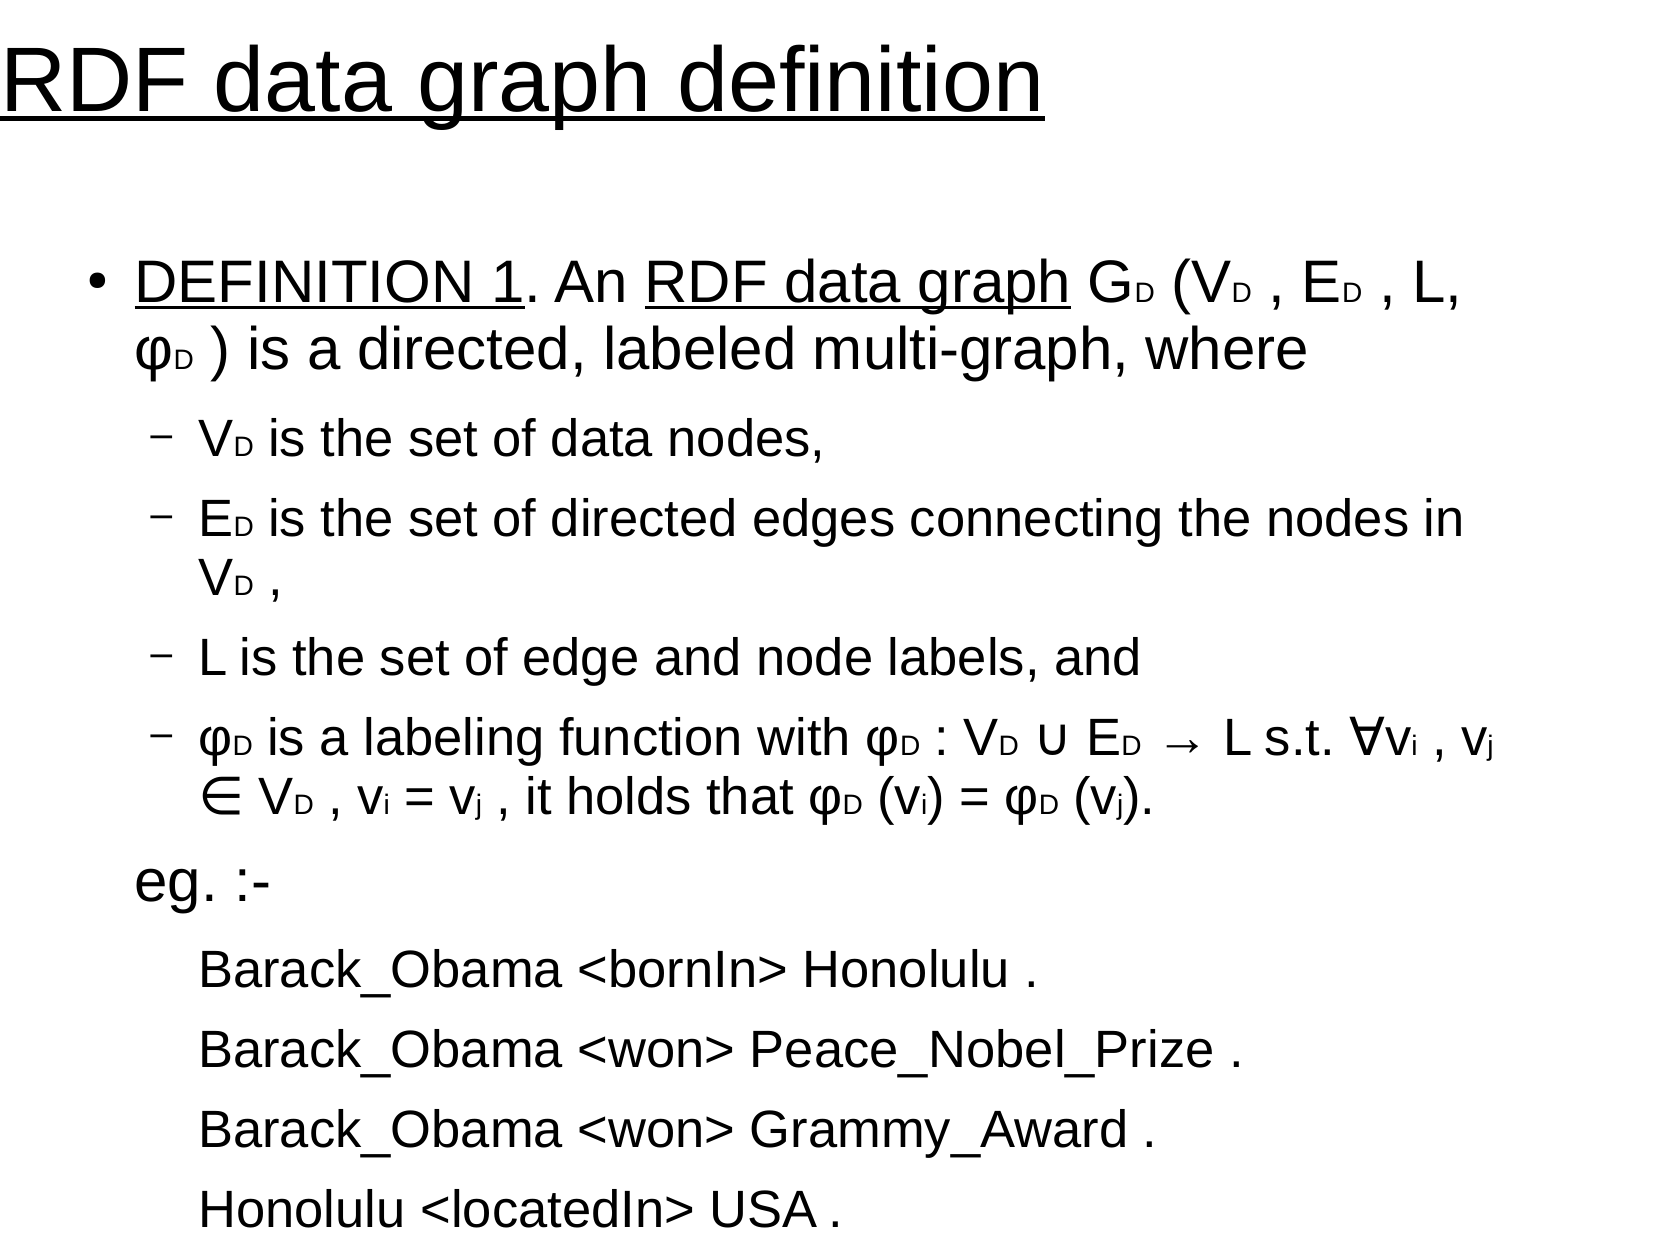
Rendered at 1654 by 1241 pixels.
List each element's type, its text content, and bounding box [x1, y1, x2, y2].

title RDF data graph definition [0, 5, 1654, 154]
list DEFINITION 1. An RDF data graph GD (VD , ED , L, φD ) is a directed, labeled multi-graph, where VD is the set of data nodes, ED is the set of directed edges connecting the nodes in VD , L is the set of edge and node labels, and φD is a labeling function with φD : VD ∪ ED → L s.t. ∀vi , vj ∈ VD , vi = vj , it holds that φD (vi) = φD (vj). eg. :- Barack_Obama <bornIn> Honolulu . Barack_Obama <won> Peace_Nobel_Prize . Barack_Obama <won> Grammy_Award . Honolulu <locatedIn> USA . [70, 154, 1524, 1241]
